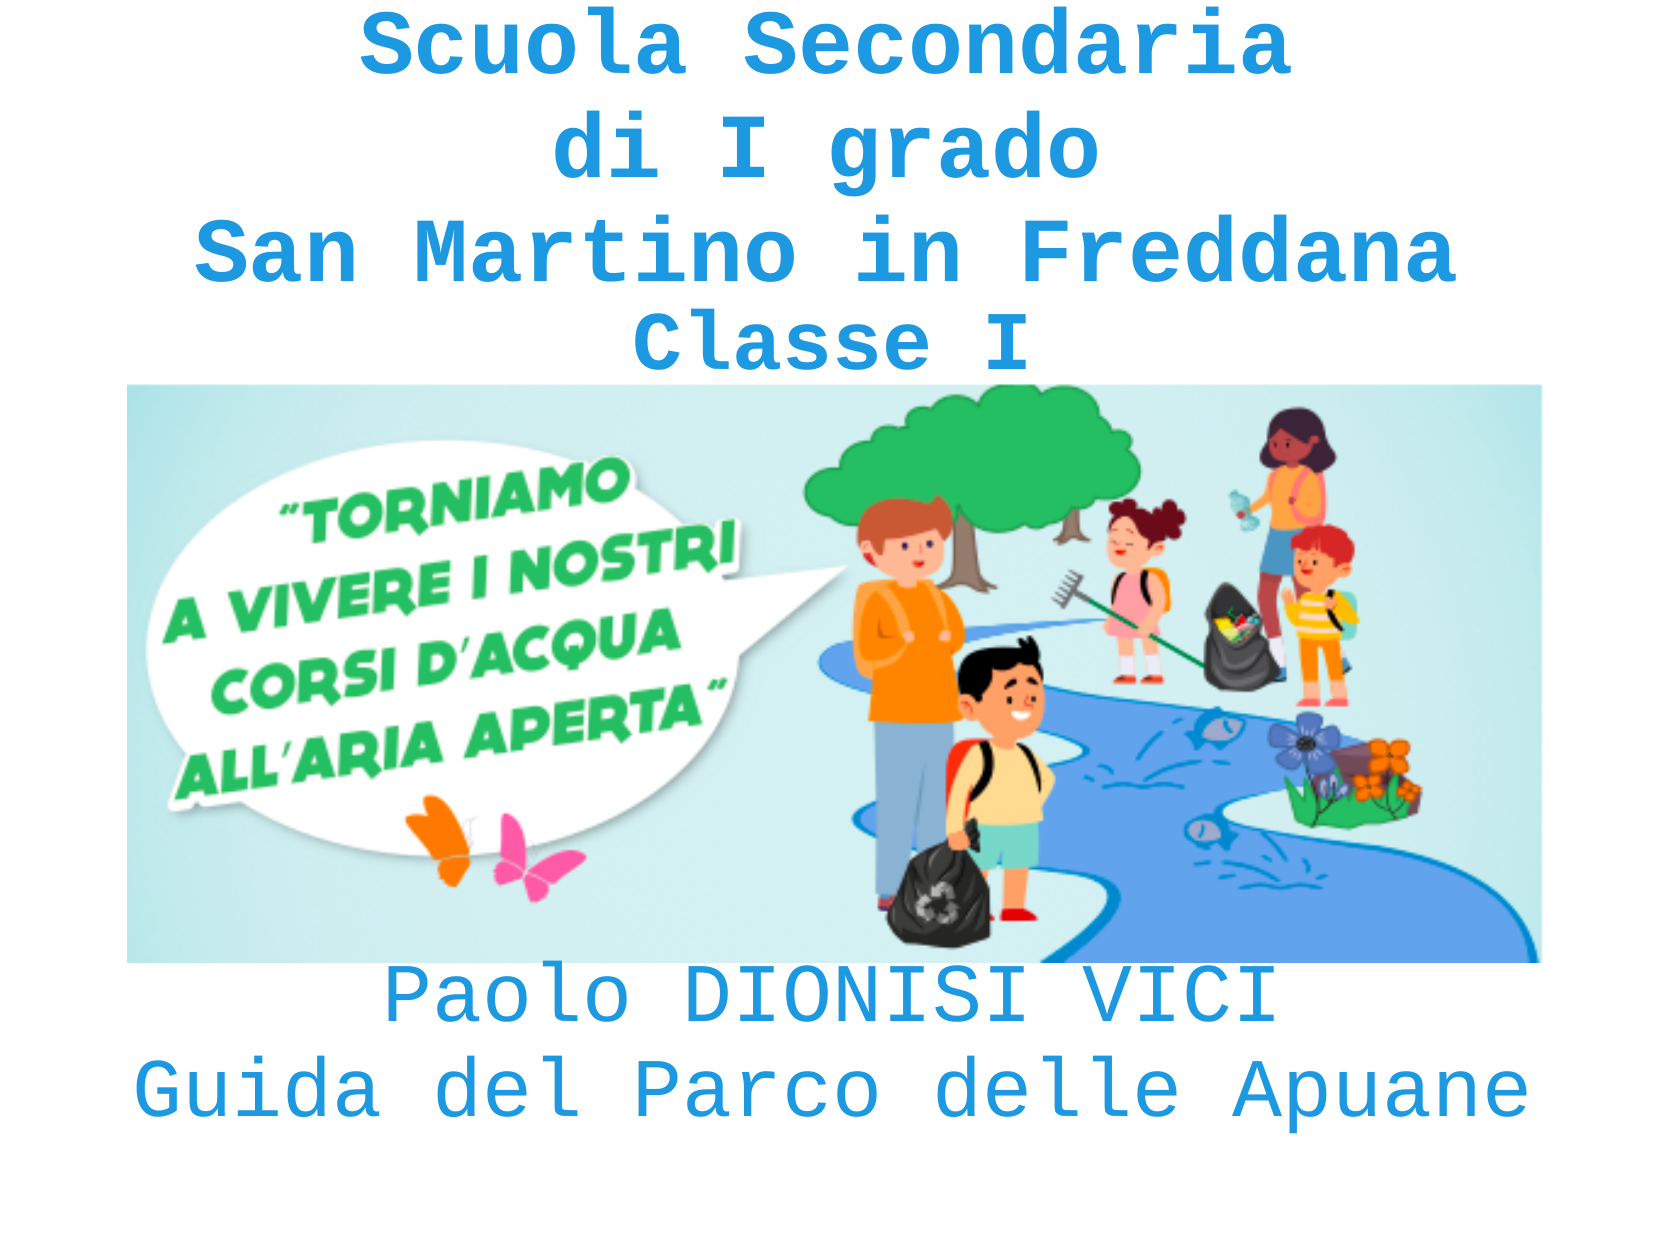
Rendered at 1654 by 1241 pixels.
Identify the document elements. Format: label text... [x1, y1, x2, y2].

subtitle Classe I Paolo Dionisi Vici Guida del Parco delle Apuane [88, 316, 1577, 1125]
title Scuola Secondaria di I grado San Martino in Freddana [82, 15, 1571, 291]
